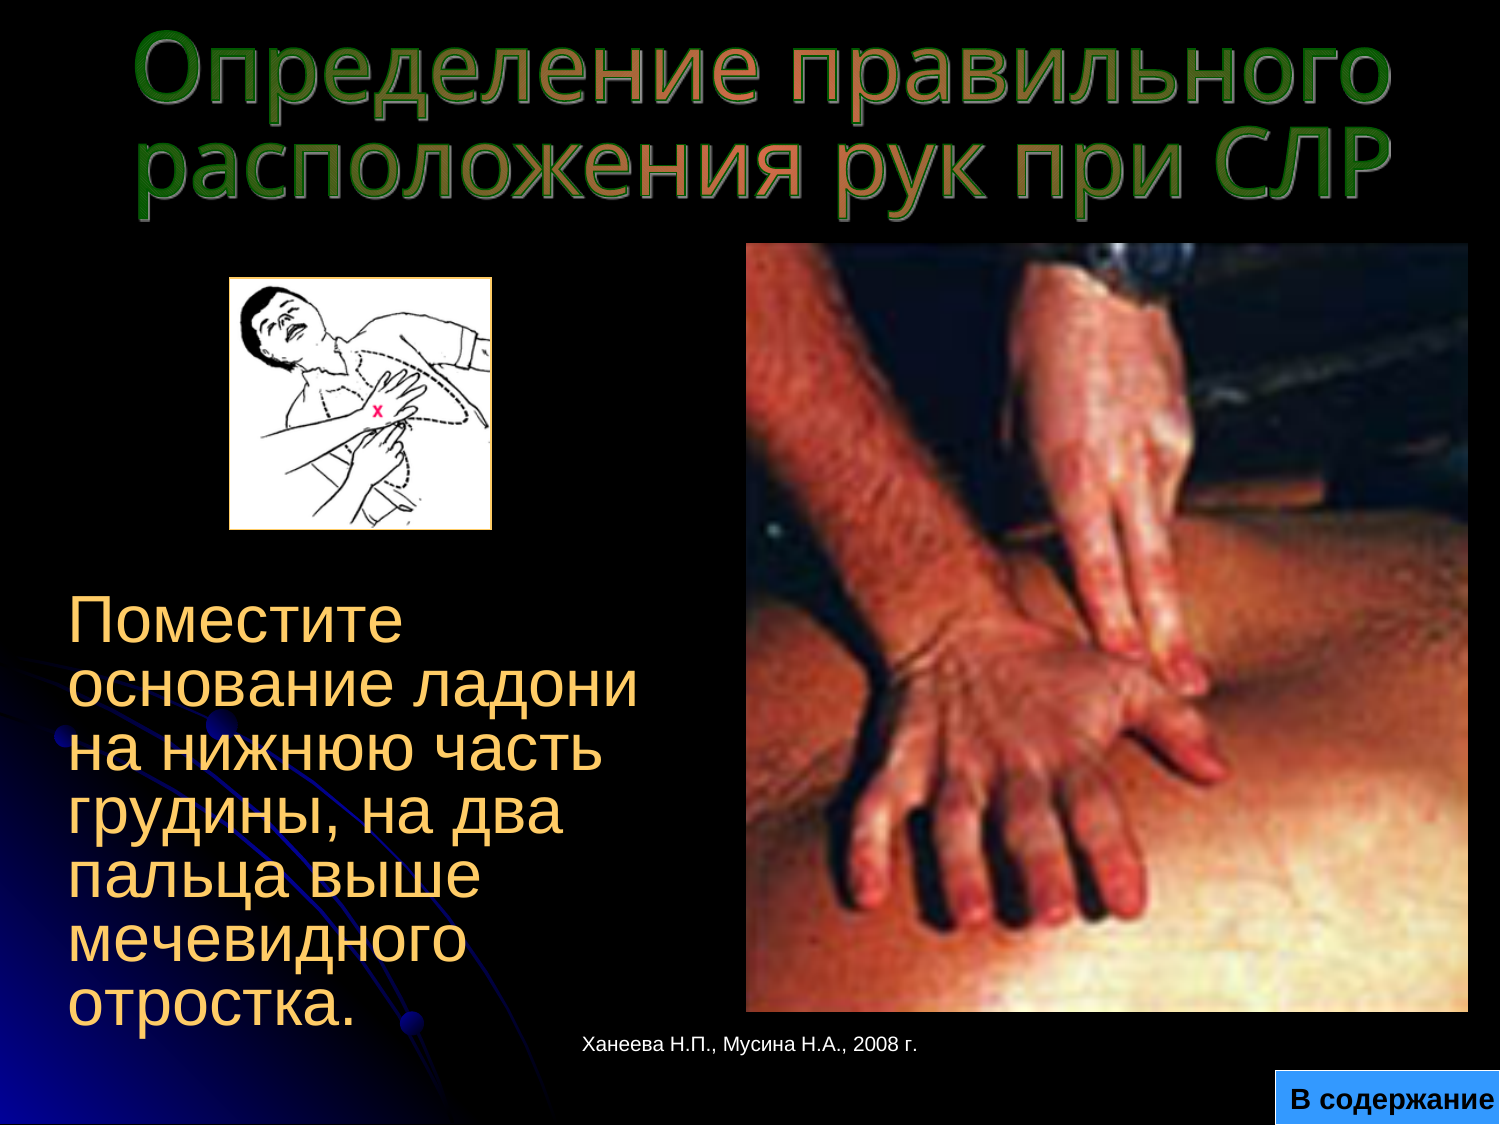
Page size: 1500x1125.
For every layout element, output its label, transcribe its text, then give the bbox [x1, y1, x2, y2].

text_box Определение правильного расположения рук при СЛР [585, 143, 629, 197]
text_box Определение правильного расположения рук при СЛР [211, 48, 254, 101]
text_box В содержание [1275, 1070, 1500, 1125]
text_box Определение правильного расположения рук при СЛР [294, 144, 338, 196]
text_box Определение правильного расположения рук при СЛР [1341, 48, 1388, 102]
text_box Определение правильного расположения рук при СЛР [1345, 127, 1388, 196]
text_box Определение правильного расположения рук при СЛР [374, 48, 426, 118]
text_box Поместите основание ладони на нижнюю часть грудины, на два пальца выше мечевидного отростка. [53, 583, 739, 1047]
text_box Определение правильного расположения рук при СЛР [641, 144, 686, 196]
text_box Определение правильного расположения рук при СЛР [962, 48, 1005, 101]
text_box Определение правильного расположения рук при СЛР [402, 144, 449, 197]
text_box Определение правильного расположения рук при СЛР [1075, 143, 1121, 219]
text_box Определение правильного расположения рук при СЛР [481, 48, 527, 101]
text_box Определение правильного расположения рук при СЛР [852, 48, 897, 124]
text_box Определение правильного расположения рук при СЛР [755, 144, 799, 196]
text_box Определение правильного расположения рук при СЛР [943, 144, 984, 196]
picture [746, 243, 1468, 1012]
text_box Определение правильного расположения рук при СЛР [793, 48, 837, 101]
text_box Определение правильного расположения рук при СЛР [595, 48, 640, 101]
text_box Определение правильного расположения рук при СЛР [1270, 127, 1328, 197]
text_box Определение правильного расположения рук при СЛР [1133, 144, 1179, 196]
text_box Определение правильного расположения рук при СЛР [1304, 49, 1335, 101]
text_box Определение правильного расположения рук при СЛР [432, 48, 476, 102]
text_box Определение правильного расположения рук при СЛР [269, 48, 315, 124]
text_box Определение правильного расположения рук при СЛР [701, 144, 746, 196]
text_box Определение правильного расположения рук при СЛР [461, 143, 509, 197]
text_box Определение правильного расположения рук при СЛР [906, 48, 948, 102]
text_box Определение правильного расположения рук при СЛР [838, 143, 884, 219]
text_box Определение правильного расположения рук при СЛР [1187, 48, 1232, 101]
text_box Определение правильного расположения рук при СЛР [139, 143, 184, 219]
text_box Определение правильного расположения рук при СЛР [324, 48, 368, 102]
text_box Определение правильного расположения рук при СЛР [1016, 48, 1062, 101]
text_box Определение правильного расположения рук при СЛР [350, 143, 398, 197]
text_box Определение правильного расположения рук при СЛР [1131, 49, 1175, 101]
text_box Определение правильного расположения рук при СЛР [1069, 48, 1116, 101]
text_box Определение правильного расположения рук при СЛР [511, 144, 582, 196]
text_box Определение правильного расположения рук при СЛР [135, 30, 198, 102]
text_box Определение правильного расположения рук при СЛР [655, 48, 700, 101]
text_box Определение правильного расположения рук при СЛР [1216, 126, 1268, 197]
text_box Определение правильного расположения рук при СЛР [193, 143, 235, 197]
text_box Определение правильного расположения рук при СЛР [887, 144, 936, 219]
text_box Определение правильного расположения рук при СЛР [246, 143, 284, 197]
text_box Определение правильного расположения рук при СЛР [1017, 144, 1060, 196]
text_box Определение правильного расположения рук при СЛР [713, 48, 757, 102]
text_box Определение правильного расположения рук при СЛР [539, 48, 583, 102]
picture [230, 278, 491, 529]
text_box Определение правильного расположения рук при СЛР [1244, 48, 1292, 102]
